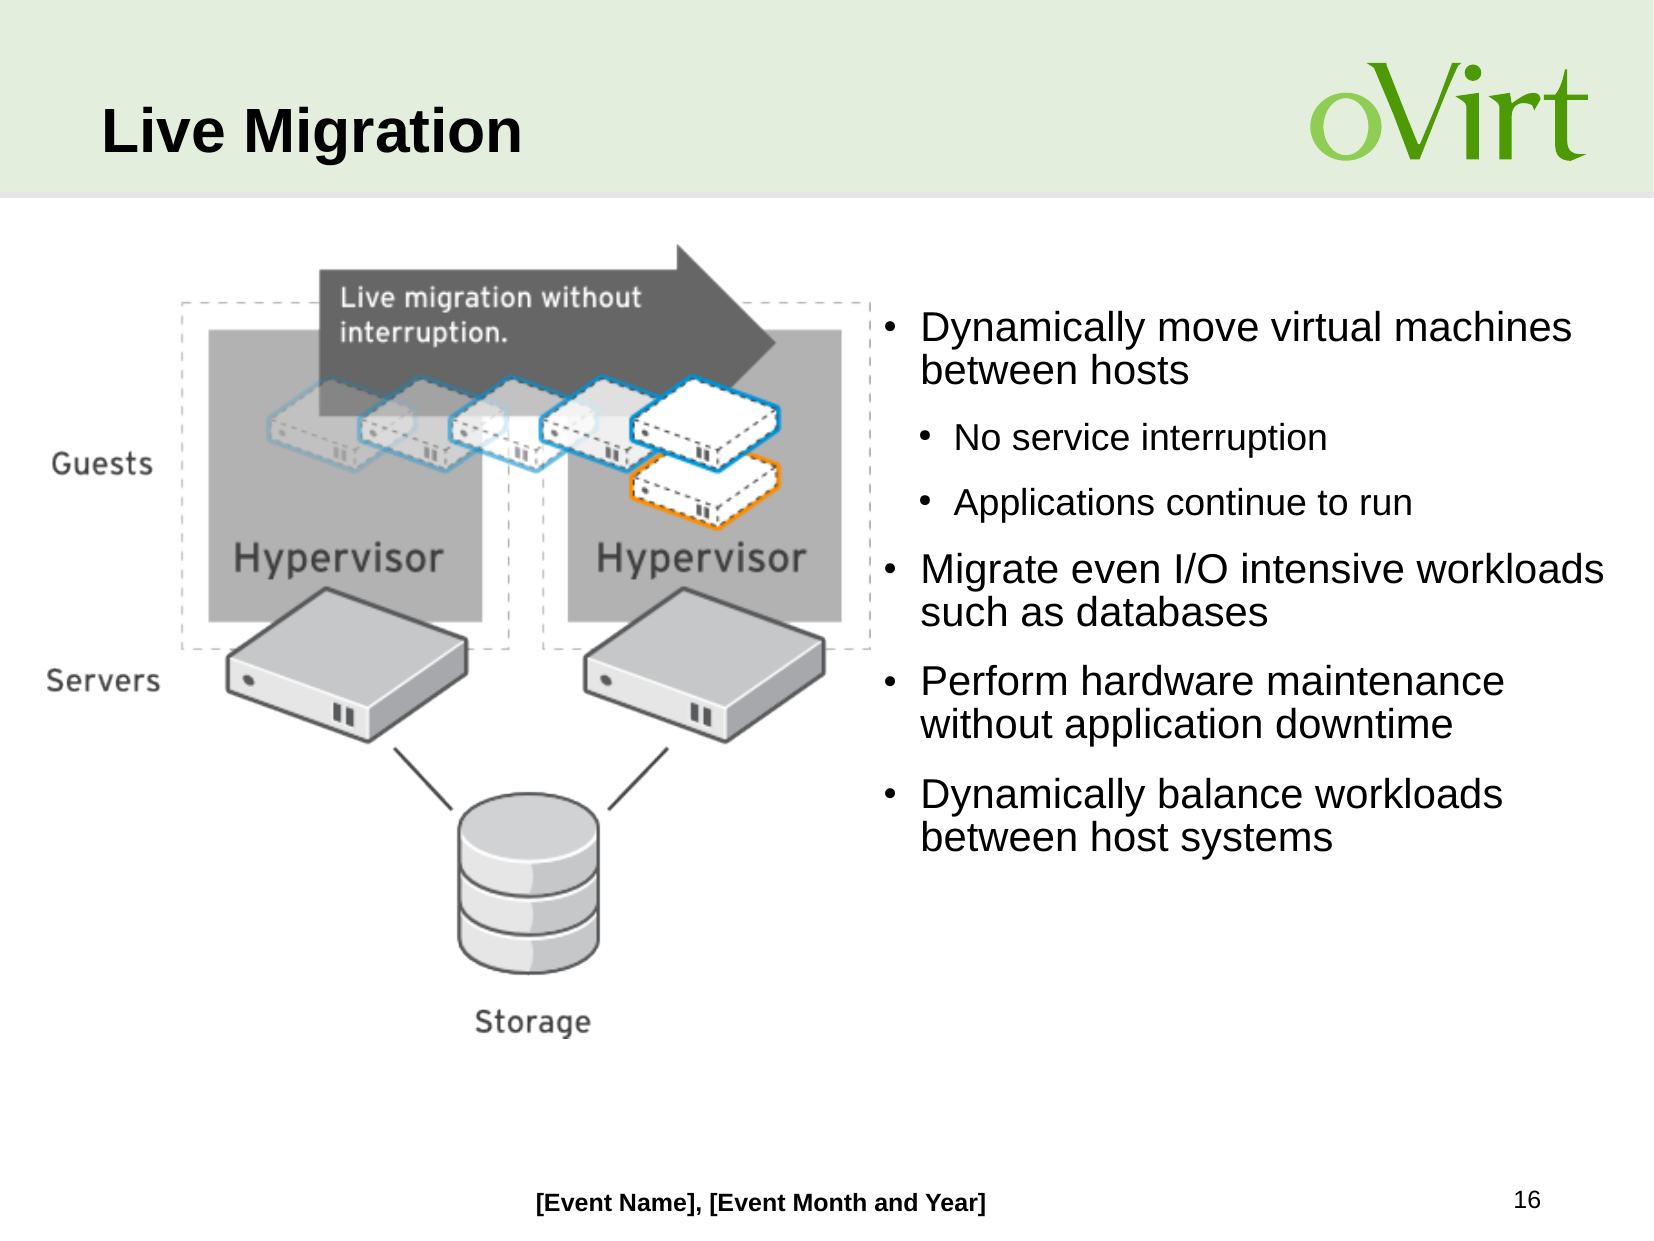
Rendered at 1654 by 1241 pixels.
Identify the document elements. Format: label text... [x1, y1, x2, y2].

picture [47, 244, 871, 1039]
title Live Migration [86, 36, 1307, 225]
text_box Dynamically move virtual machines between hosts No service interruption Applications continue to run Migrate even I/O intensive workloads such as databases Perform hardware maintenance without application downtime Dynamically balance workloads between host systems [871, 298, 1625, 868]
